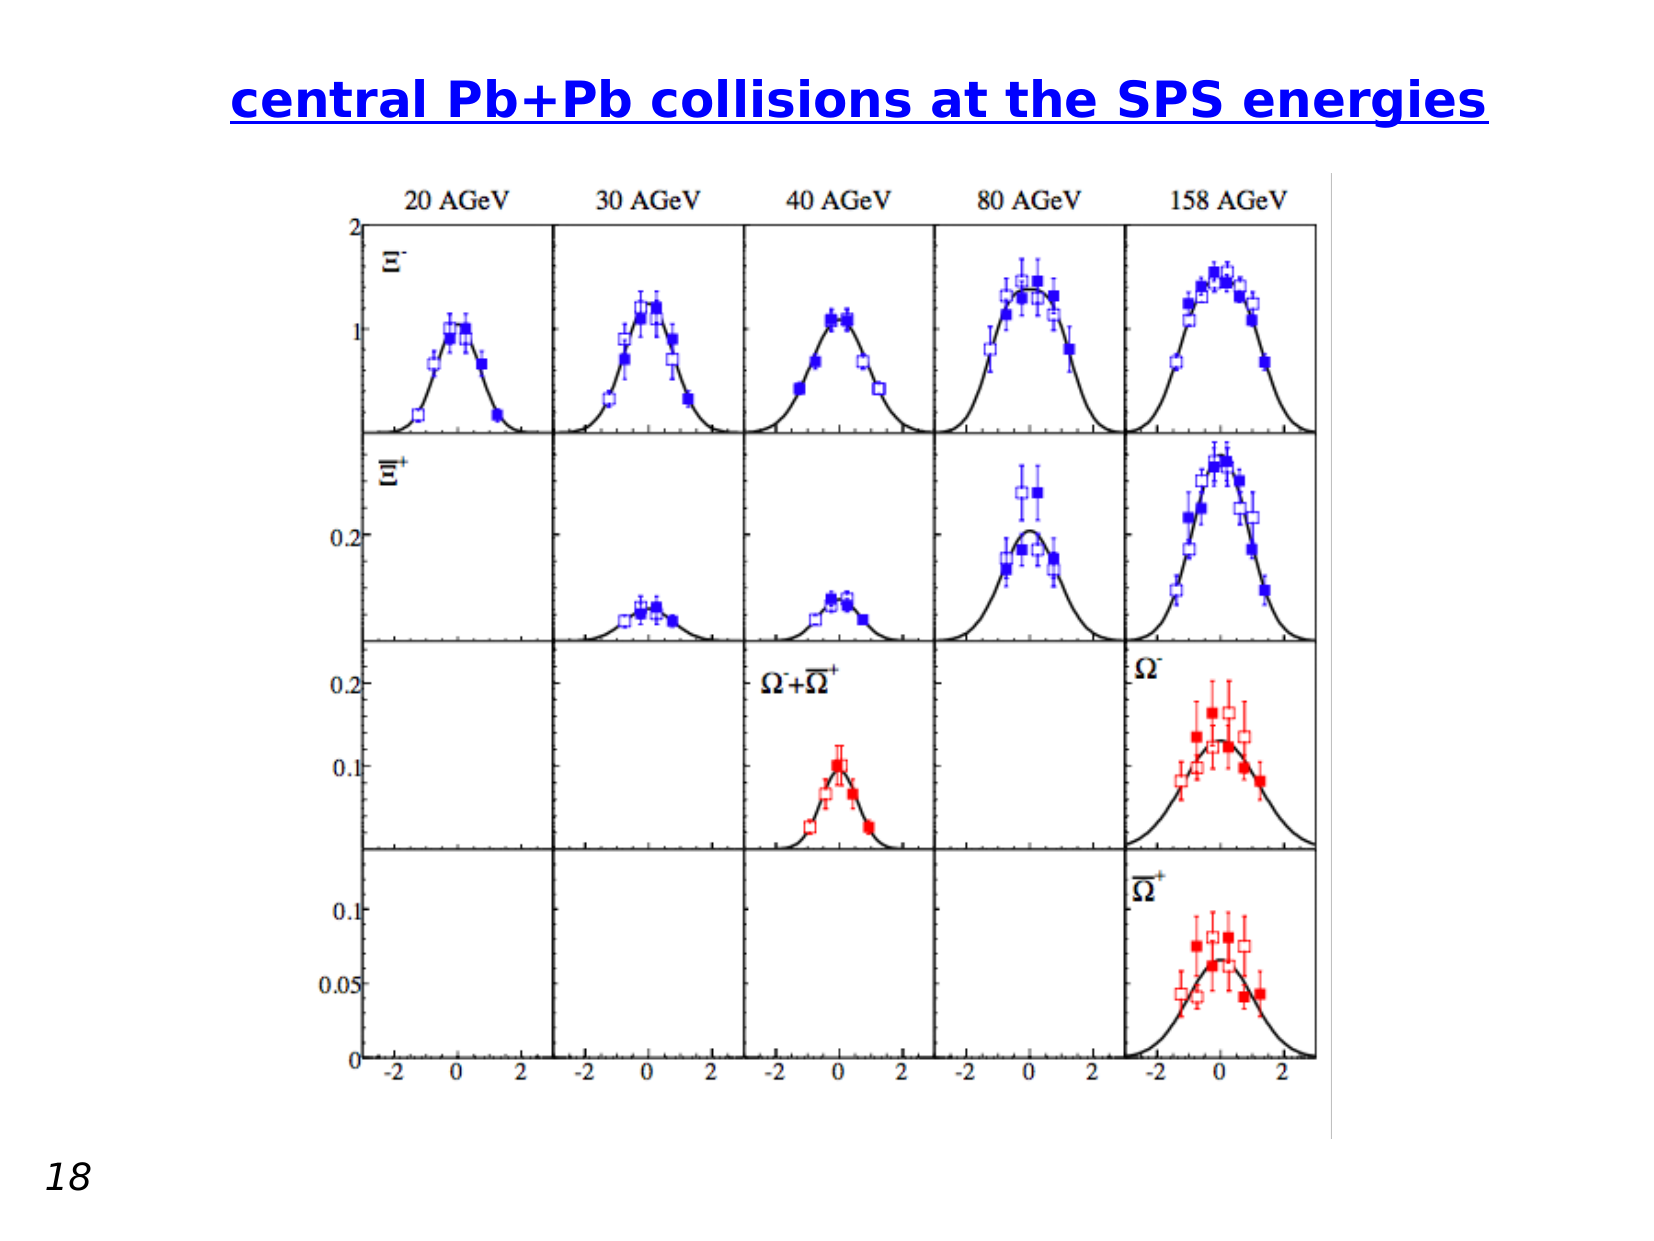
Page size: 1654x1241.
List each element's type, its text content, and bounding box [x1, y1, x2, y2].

text_box central Pb+Pb collisions at the SPS energies [230, 71, 1490, 130]
picture [289, 173, 1341, 1139]
